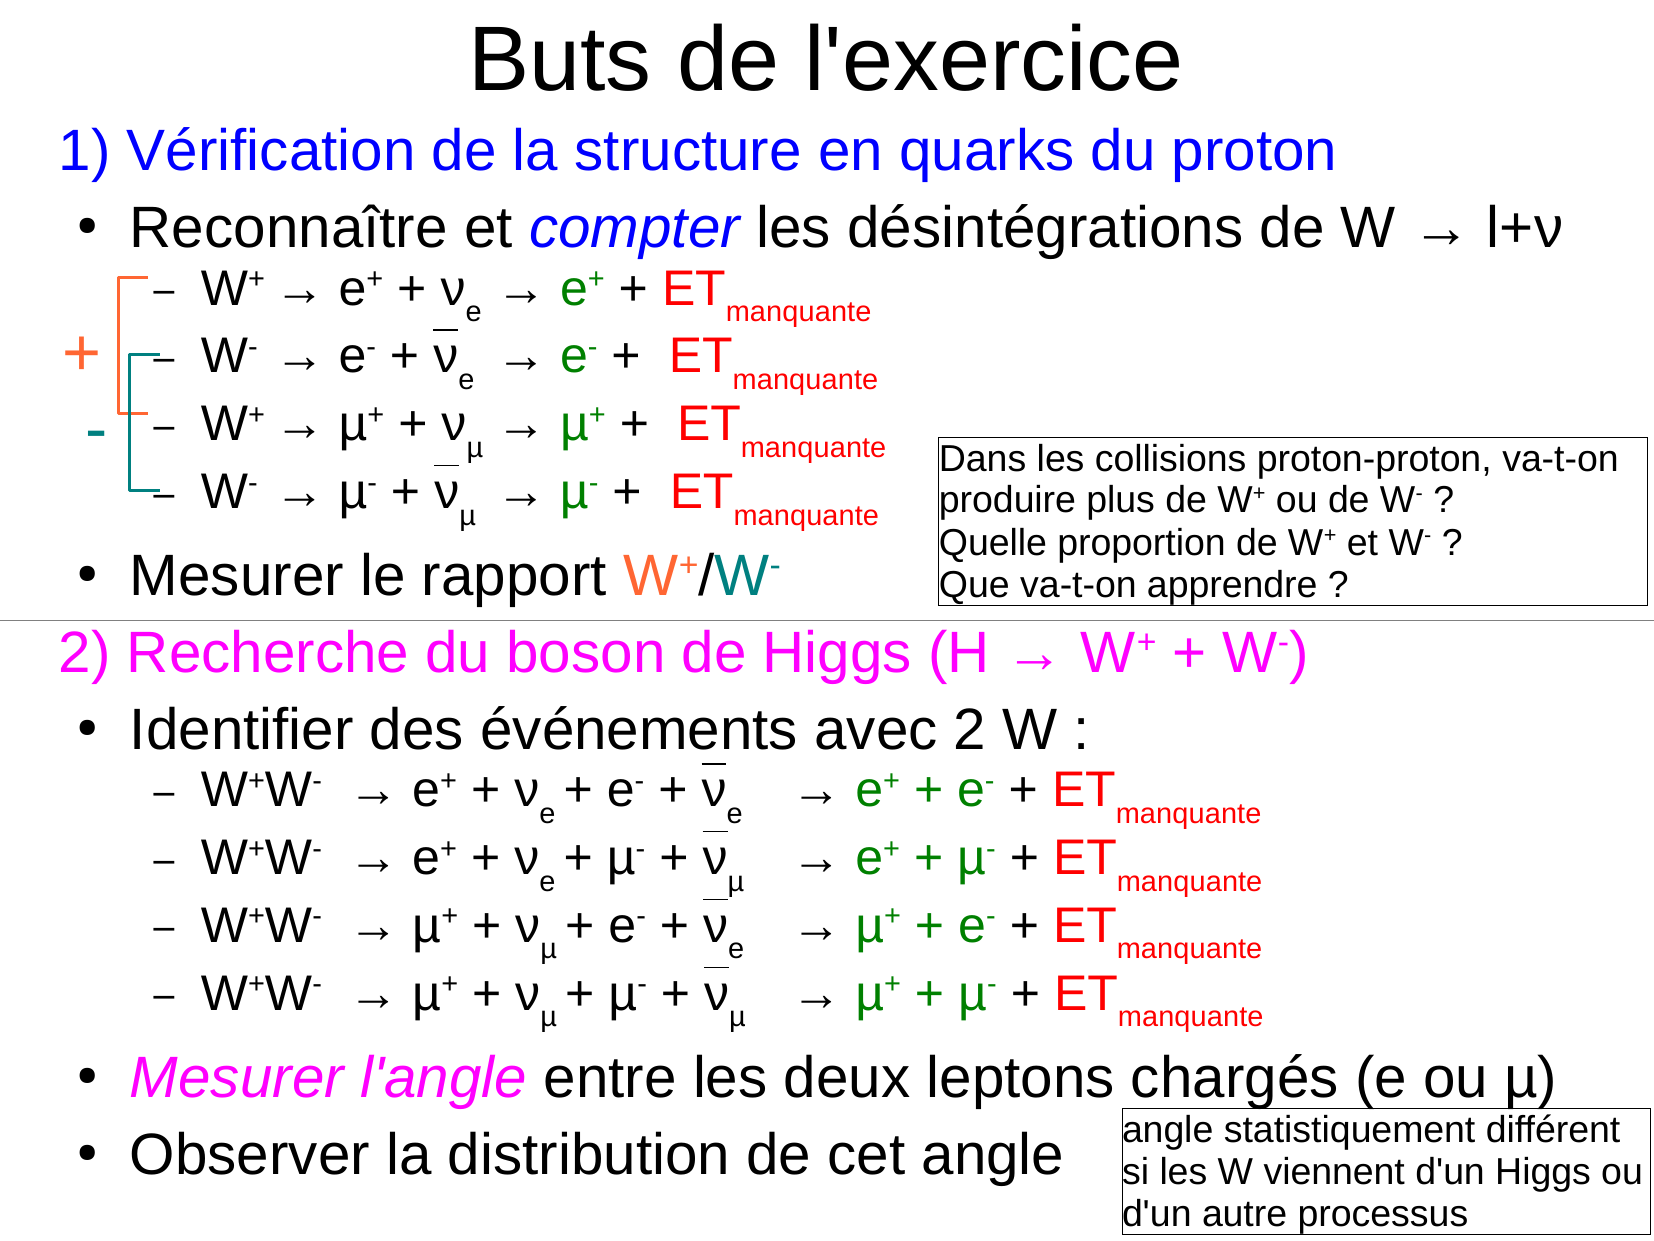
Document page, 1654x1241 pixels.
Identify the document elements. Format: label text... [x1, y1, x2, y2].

text_box + [47, 307, 116, 397]
list 1) Vérification de la structure en quarks du proton Reconnaître et compter les désintégrations de W → l+ν W+ → e+ + νe → e+ + ETmanquante W- → e- + νe → e- + ETmanquante W+ → µ+ + νµ → µ+ + ETmanquante W- → µ- + νµ → µ- + ETmanquante Mesurer le rapport W+/W- 2) Recherche du boson de Higgs (H → W+ + W-) Identifier des événements avec 2 W : W+W- → e+ + νe + e- + νe → e+ + e- + ETmanquante W+W- → e+ + νe + µ- + νµ → e+ + µ- + ETmanquante W+W- → µ+ + νµ + e- + νe → µ+ + e- + ETmanquante W+W- → µ+ + νµ + µ- + νµ → µ+ + µ- + ETmanquante Mesurer l'angle entre les deux leptons chargés (e ou µ) Observer la distribution de cet angle [59, 621, 1625, 1211]
list 1) Vérification de la structure en quarks du proton Reconnaître et compter les désintégrations de W → l+ν W+ → e+ + νe → e+ + ETmanquante W- → e- + νe → e- + ETmanquante W+ → µ+ + νµ → µ+ + ETmanquante W- → µ- + νµ → µ- + ETmanquante Mesurer le rapport W+/W- 2) Recherche du boson de Higgs (H → W+ + W-) Identifier des événements avec 2 W : W+W- → e+ + νe + e- + νe → e+ + e- + ETmanquante W+W- → e+ + νe + µ- + νµ → e+ + µ- + ETmanquante W+W- → µ+ + νµ + e- + νe → µ+ + e- + ETmanquante W+W- → µ+ + νµ + µ- + νµ → µ+ + µ- + ETmanquante Mesurer l'angle entre les deux leptons chargés (e ou µ) Observer la distribution de cet angle [59, 118, 1625, 620]
text_box angle statistiquement différent si les W viennent d'un Higgs ou d'un autre processus [1122, 1108, 1651, 1235]
text_box Dans les collisions proton-proton, va-t-on produire plus de W+ ou de W- ? Quelle proportion de W+ et W- ? Que va-t-on apprendre ? [938, 437, 1648, 606]
text_box - [70, 383, 123, 474]
title Buts de l'exercice [82, 0, 1571, 118]
